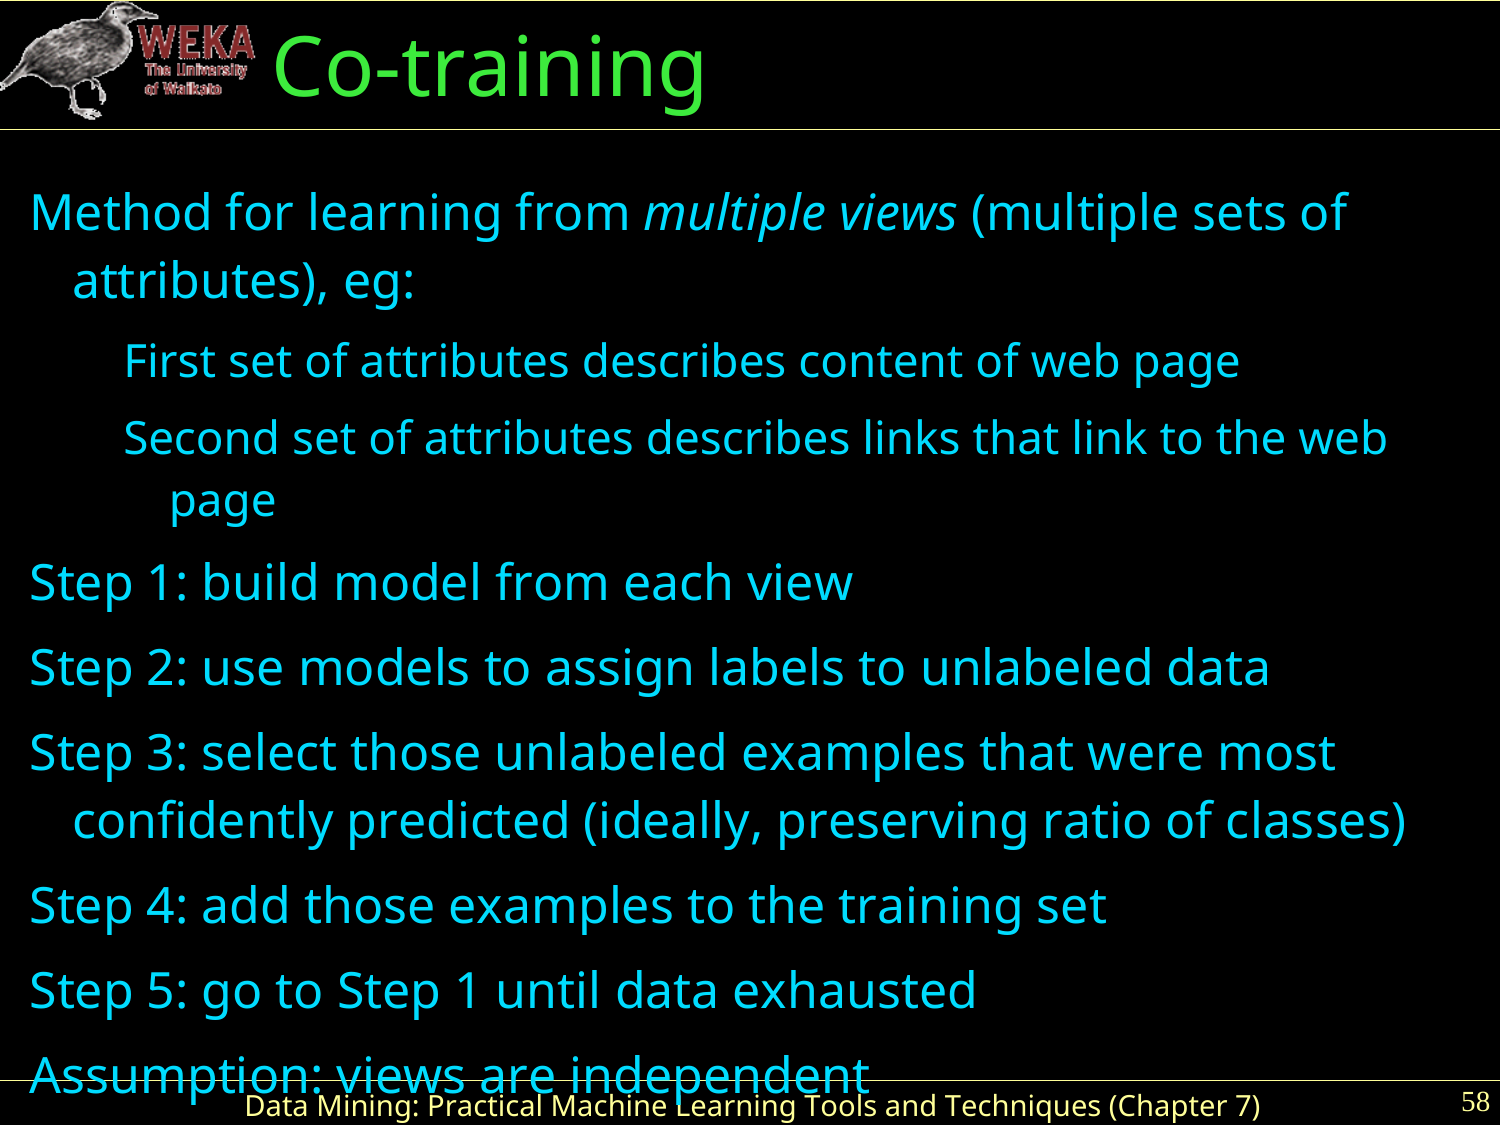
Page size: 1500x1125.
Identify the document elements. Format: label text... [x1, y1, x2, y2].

title Co-training [295, 0, 1486, 159]
list Method for learning from multiple views (multiple sets of attributes), eg: First set of attributes describes content of web page Second set of attributes describes links that link to the web page Step 1: build model from each view Step 2: use models to assign labels to unlabeled data Step 3: select those unlabeled examples that were most confidently predicted (ideally, preserving ratio of classes) Step 4: add those examples to the training set Step 5: go to Step 1 until data exhausted Assumption: views are independent [29, 177, 1500, 1093]
picture [0, 1, 266, 129]
